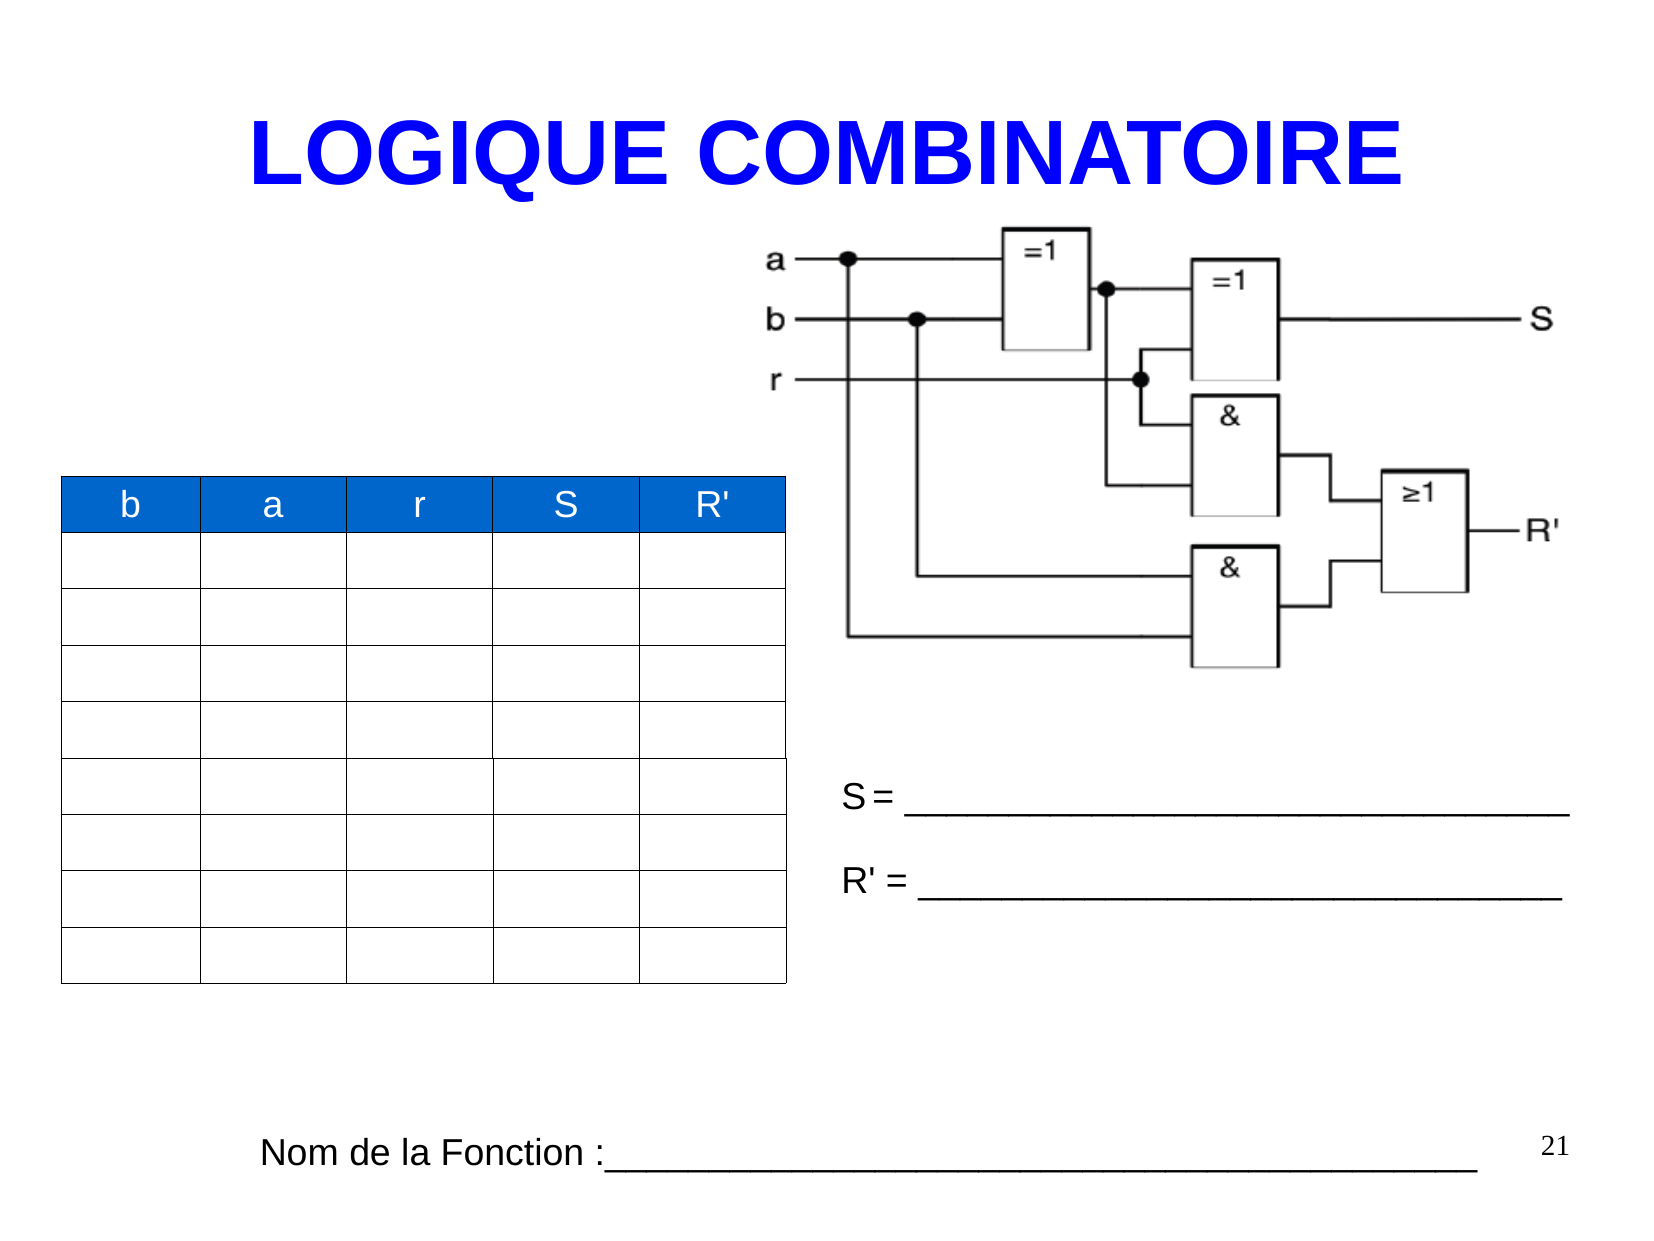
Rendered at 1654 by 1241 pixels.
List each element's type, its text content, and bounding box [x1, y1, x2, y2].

table_header R' [640, 477, 785, 532]
table_cell [62, 702, 200, 758]
table_cell [201, 928, 346, 983]
table_cell [640, 759, 786, 814]
table_cell [201, 702, 346, 758]
table_cell [640, 815, 786, 870]
table_cell [493, 533, 639, 588]
table_cell [62, 589, 200, 645]
table_cell [62, 646, 200, 701]
table_cell [201, 589, 346, 645]
table_cell [347, 646, 492, 701]
table_cell [201, 759, 346, 814]
table_header a [201, 477, 346, 532]
table_cell [494, 815, 639, 870]
table_cell [640, 928, 786, 983]
table_cell [347, 815, 493, 870]
table_cell [347, 928, 493, 983]
table_cell [347, 589, 492, 645]
table_cell [494, 871, 639, 927]
table_cell [201, 533, 346, 588]
table_cell [640, 702, 785, 758]
table_cell [347, 871, 493, 927]
picture [731, 206, 1595, 691]
table_cell [640, 646, 785, 701]
table_cell [62, 533, 200, 588]
text_box Nom de la Fonction :__________________________________________ [244, 1124, 1506, 1182]
table_cell [494, 759, 639, 814]
table_cell [640, 533, 785, 588]
text_box S = ________________________________ R' = _______________________________ [826, 767, 1595, 949]
table_cell [201, 871, 346, 927]
table_cell [493, 646, 639, 701]
table_cell [201, 646, 346, 701]
table_cell [62, 928, 200, 983]
table_cell [62, 871, 200, 927]
table_cell [493, 702, 639, 758]
table_header r [347, 477, 492, 532]
table_cell [62, 759, 200, 814]
table_cell [493, 589, 639, 645]
table_cell [640, 589, 785, 645]
table_header b [62, 477, 200, 532]
table_cell [347, 702, 492, 758]
table_cell [347, 533, 492, 588]
table_cell [62, 815, 200, 870]
title LOGIQUE COMBINATOIRE [0, 49, 1654, 257]
table_header S [493, 477, 639, 532]
table_cell [201, 815, 346, 870]
table_cell [640, 871, 786, 927]
table_cell [347, 759, 493, 814]
table_cell [494, 928, 639, 983]
